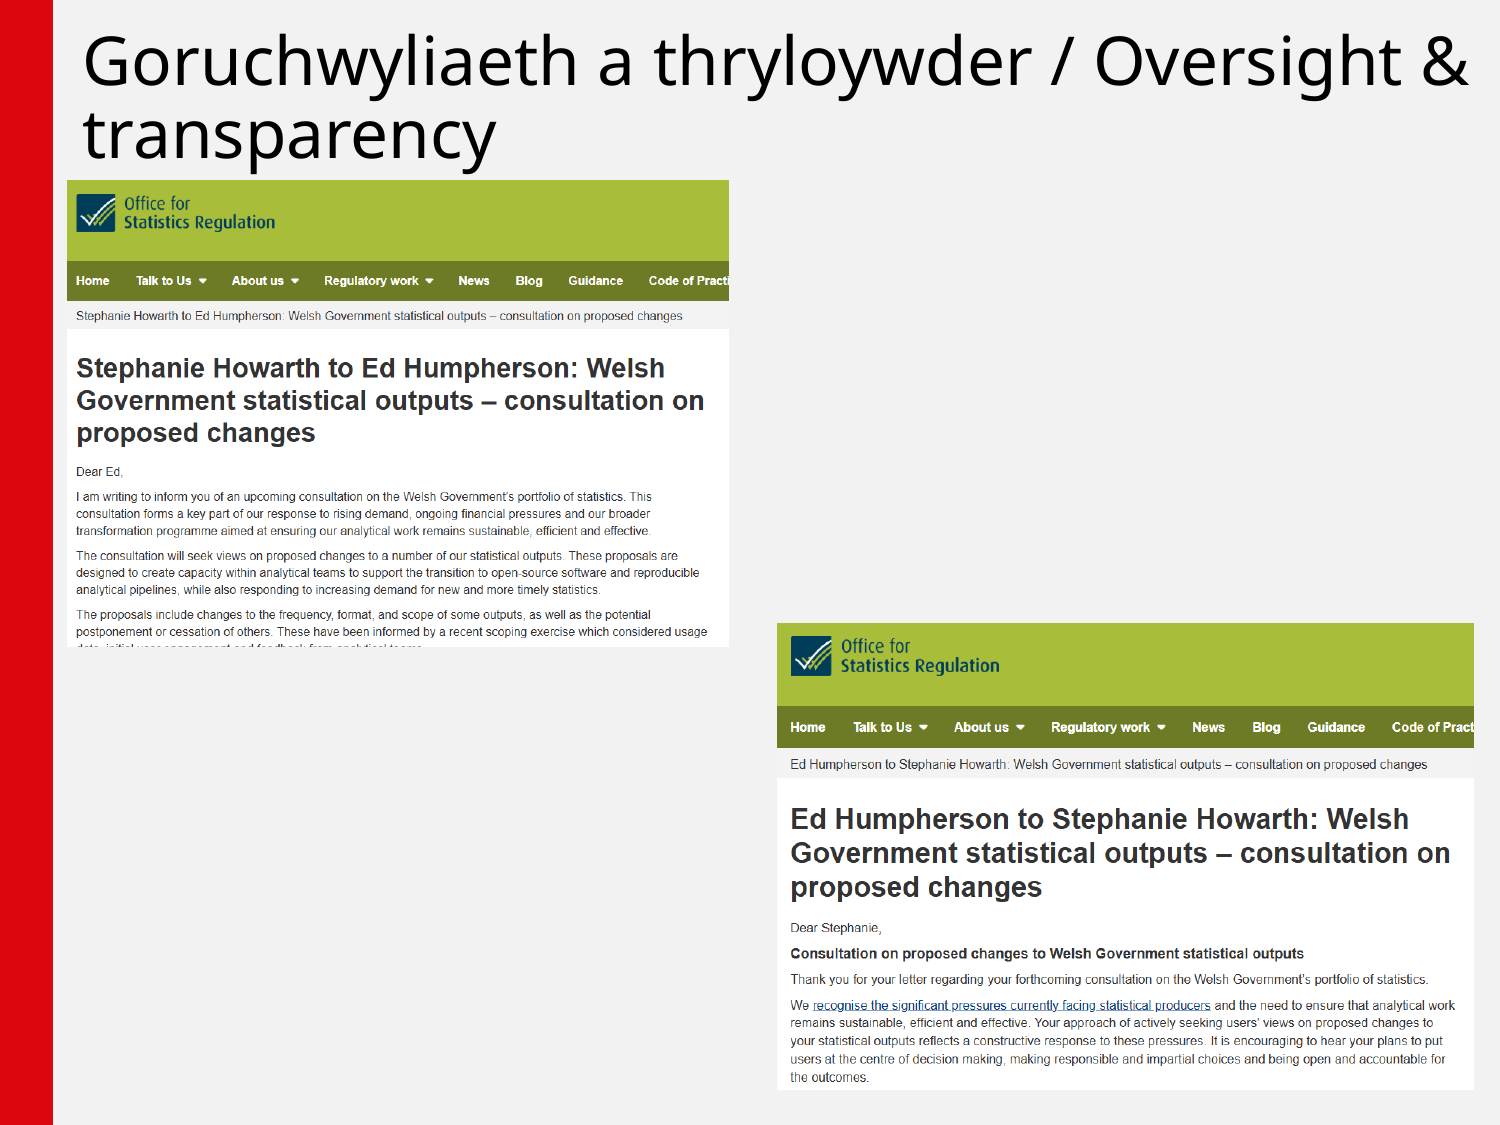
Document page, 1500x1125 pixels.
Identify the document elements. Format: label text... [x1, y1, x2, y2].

picture [67, 181, 729, 647]
picture [777, 624, 1474, 1090]
title Goruchwyliaeth a thryloywder / Oversight & transparency [67, 19, 1488, 181]
